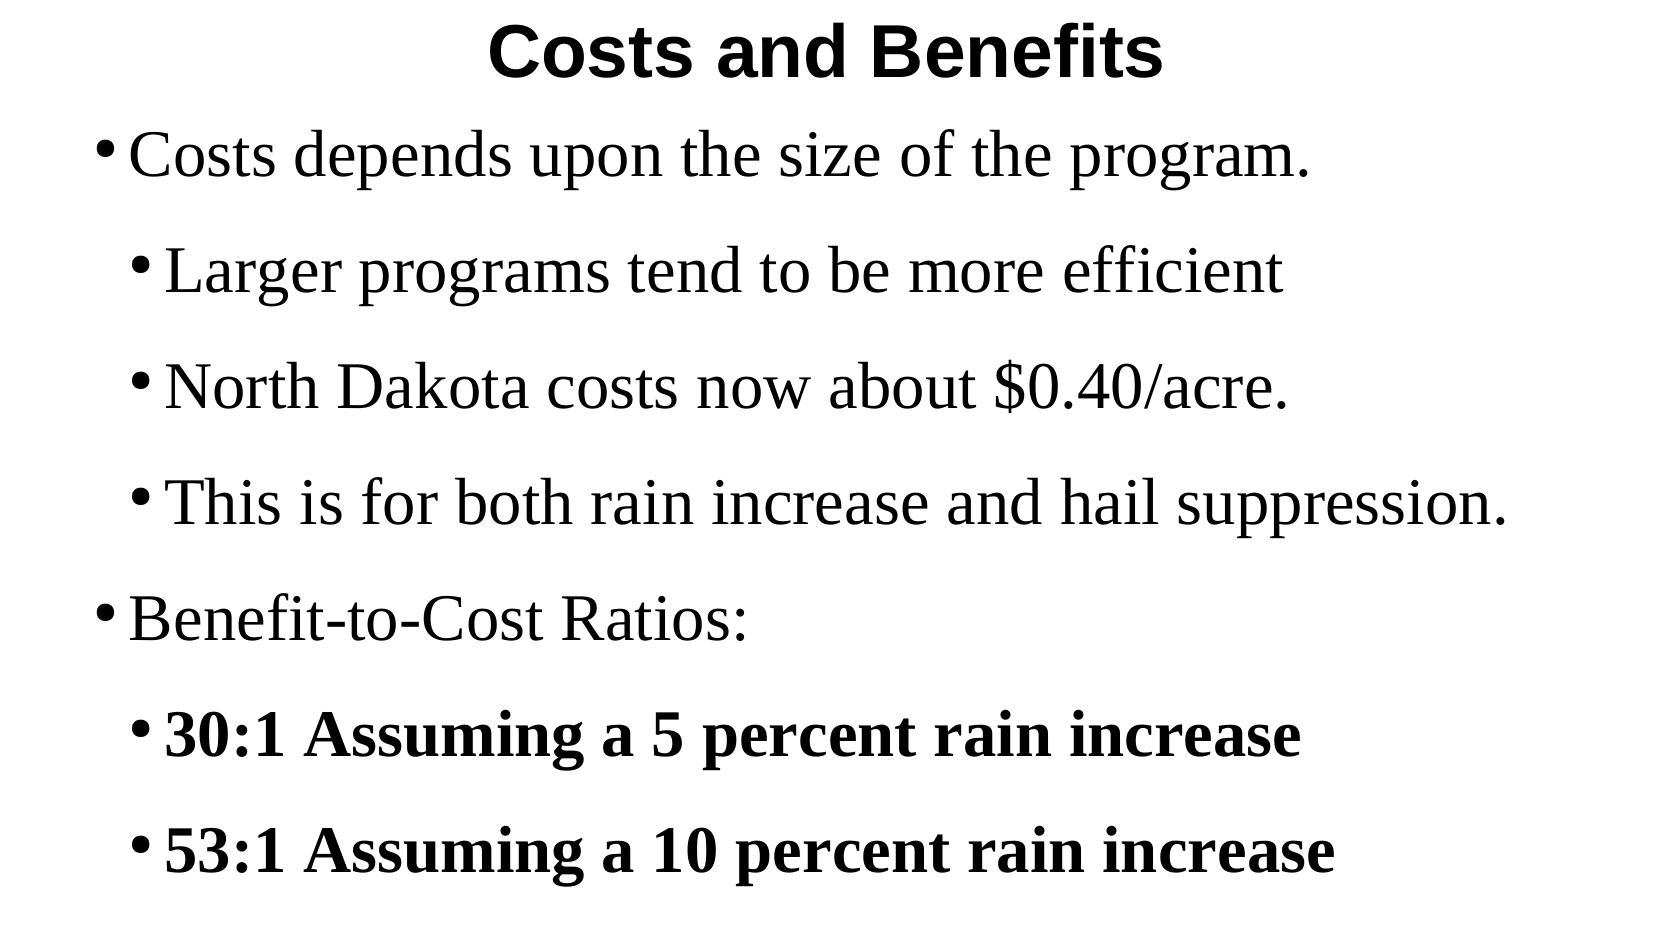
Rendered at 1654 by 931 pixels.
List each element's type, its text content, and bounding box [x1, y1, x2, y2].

text_box Costs depends upon the size of the program. Larger programs tend to be more efficient North Dakota costs now about $0.40/acre. This is for both rain increase and hail suppression. Benefit-to-Cost Ratios: 30:1 Assuming a 5 percent rain increase 53:1 Assuming a 10 percent rain increase [78, 102, 1556, 894]
title Costs and Benefits [0, 0, 1654, 107]
